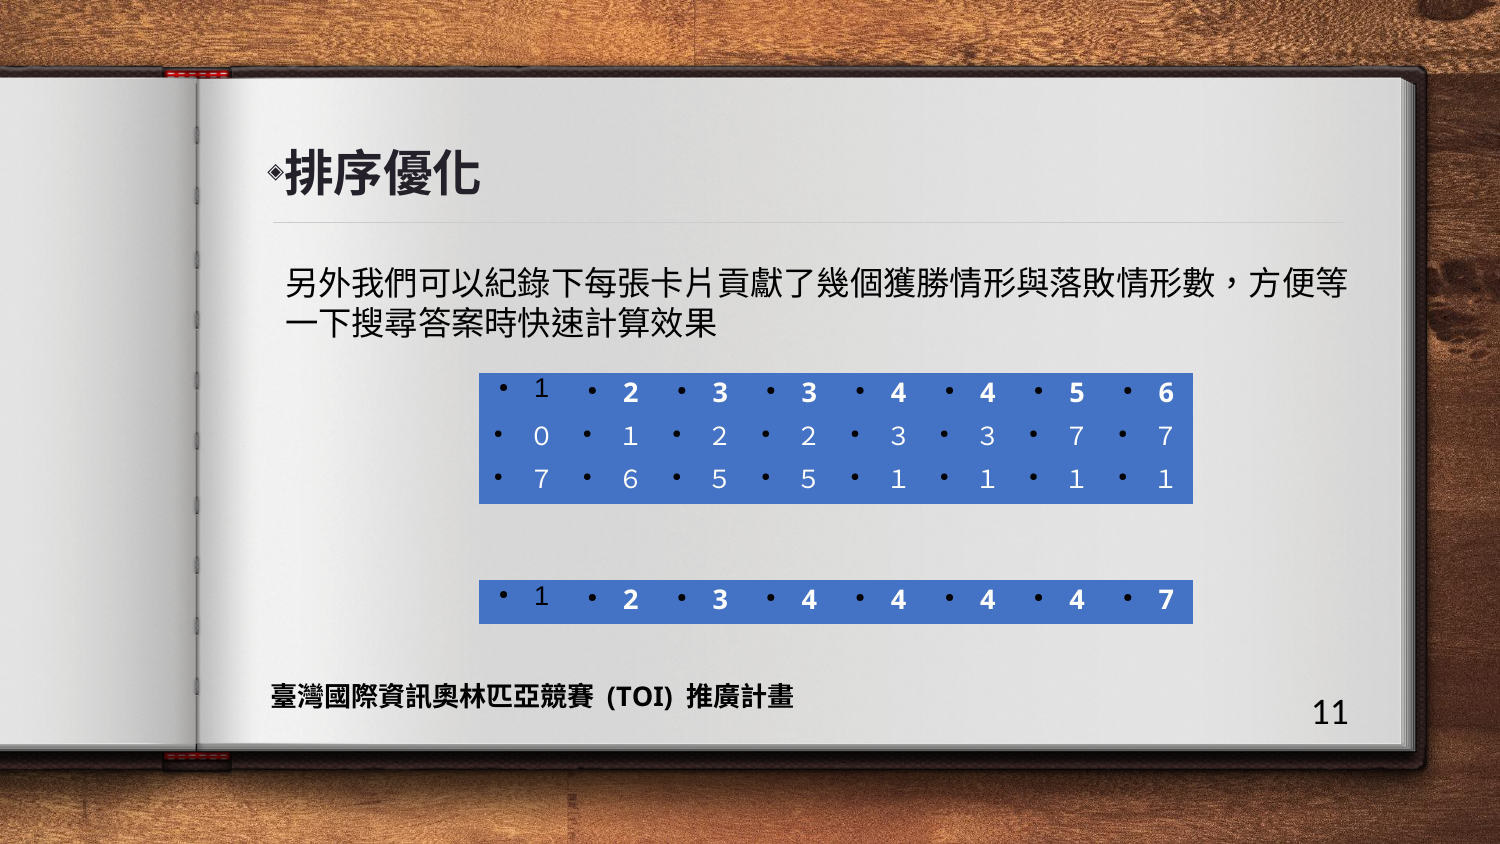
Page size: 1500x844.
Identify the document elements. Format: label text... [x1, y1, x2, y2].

table_cell ３ [836, 417, 926, 460]
table_header 3 [658, 373, 747, 417]
table_header 3 [747, 373, 836, 417]
table_header 6 [1104, 373, 1193, 417]
table_header 3 [658, 580, 747, 624]
table_cell １ [1015, 460, 1104, 504]
table_header 1 [479, 373, 569, 417]
table_cell ７ [1104, 417, 1193, 460]
table_header 4 [836, 580, 926, 624]
table_header 4 [926, 373, 1015, 417]
table_cell １ [836, 460, 926, 504]
table_cell １ [926, 460, 1015, 504]
table_cell ５ [658, 460, 747, 504]
table_header 4 [747, 580, 836, 624]
table_cell ５ [747, 460, 836, 504]
table_cell ０ [479, 417, 569, 460]
text_box 另外我們可以紀錄下每張卡片貢獻了幾個獲勝情形與落敗情形數，方便等一下搜尋答案時快速計算效果 [270, 254, 1368, 351]
table_cell １ [569, 417, 658, 460]
table_header 1 [479, 580, 569, 624]
list 排序優化 [252, 126, 1194, 216]
table_cell １ [1104, 460, 1193, 504]
table_cell ３ [926, 417, 1015, 460]
table_cell ７ [479, 460, 569, 504]
table_header 4 [926, 580, 1015, 624]
table_header 4 [836, 373, 926, 417]
table_cell ２ [747, 417, 836, 460]
table_header 5 [1015, 373, 1104, 417]
text_box [1295, 672, 1386, 737]
table_cell ６ [569, 460, 658, 504]
table_cell ７ [1015, 417, 1104, 460]
table_header 2 [569, 373, 658, 417]
table_header 2 [569, 580, 658, 624]
table_header 4 [1015, 580, 1104, 624]
table_header 7 [1104, 580, 1193, 624]
table_cell ２ [658, 417, 747, 460]
